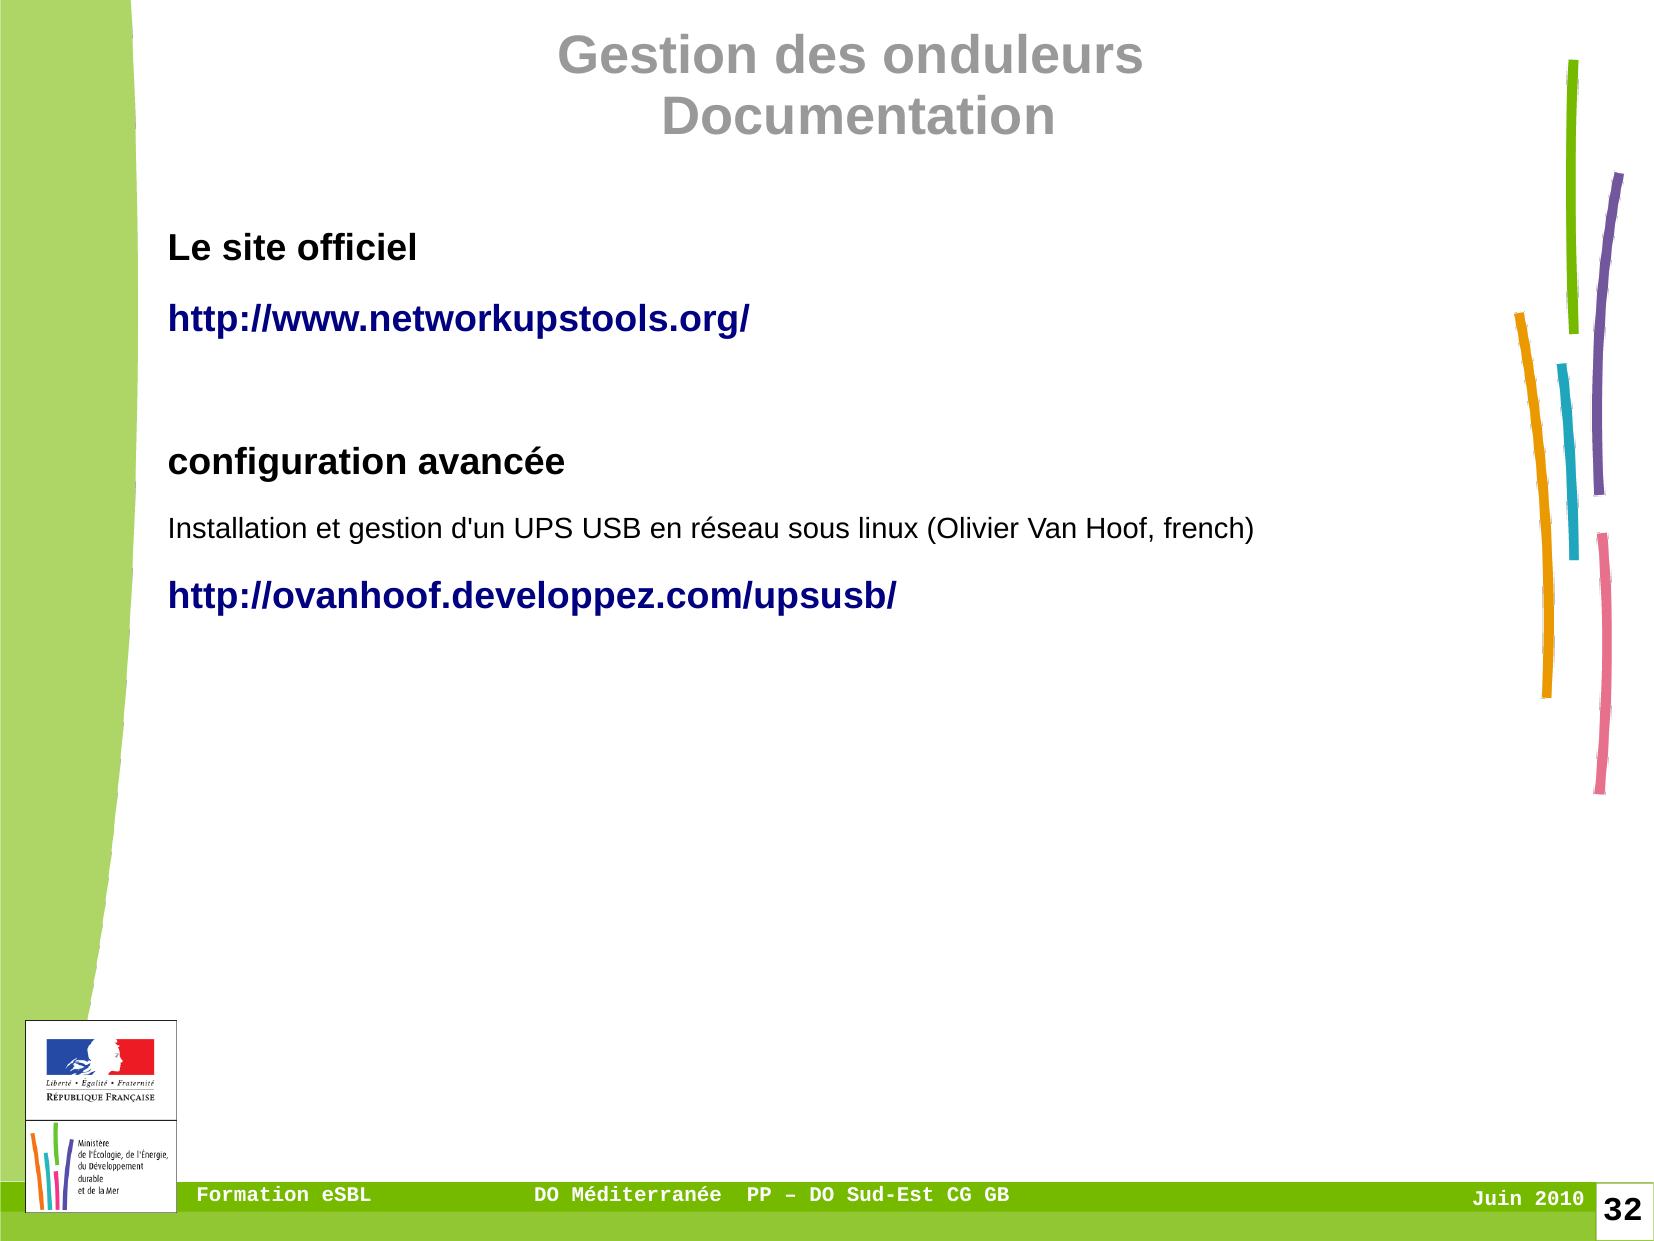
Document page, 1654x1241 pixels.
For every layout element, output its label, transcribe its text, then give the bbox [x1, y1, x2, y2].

title Gestion des onduleurs Documentation [152, 24, 1566, 146]
picture [0, 0, 1654, 1241]
list Le site officiel http://www.networkupstools.org/ configuration avancée Installation et gestion d'un UPS USB en réseau sous linux (Olivier Van Hoof, french) http://ovanhoof.developpez.com/upsusb/ [150, 226, 1479, 1157]
